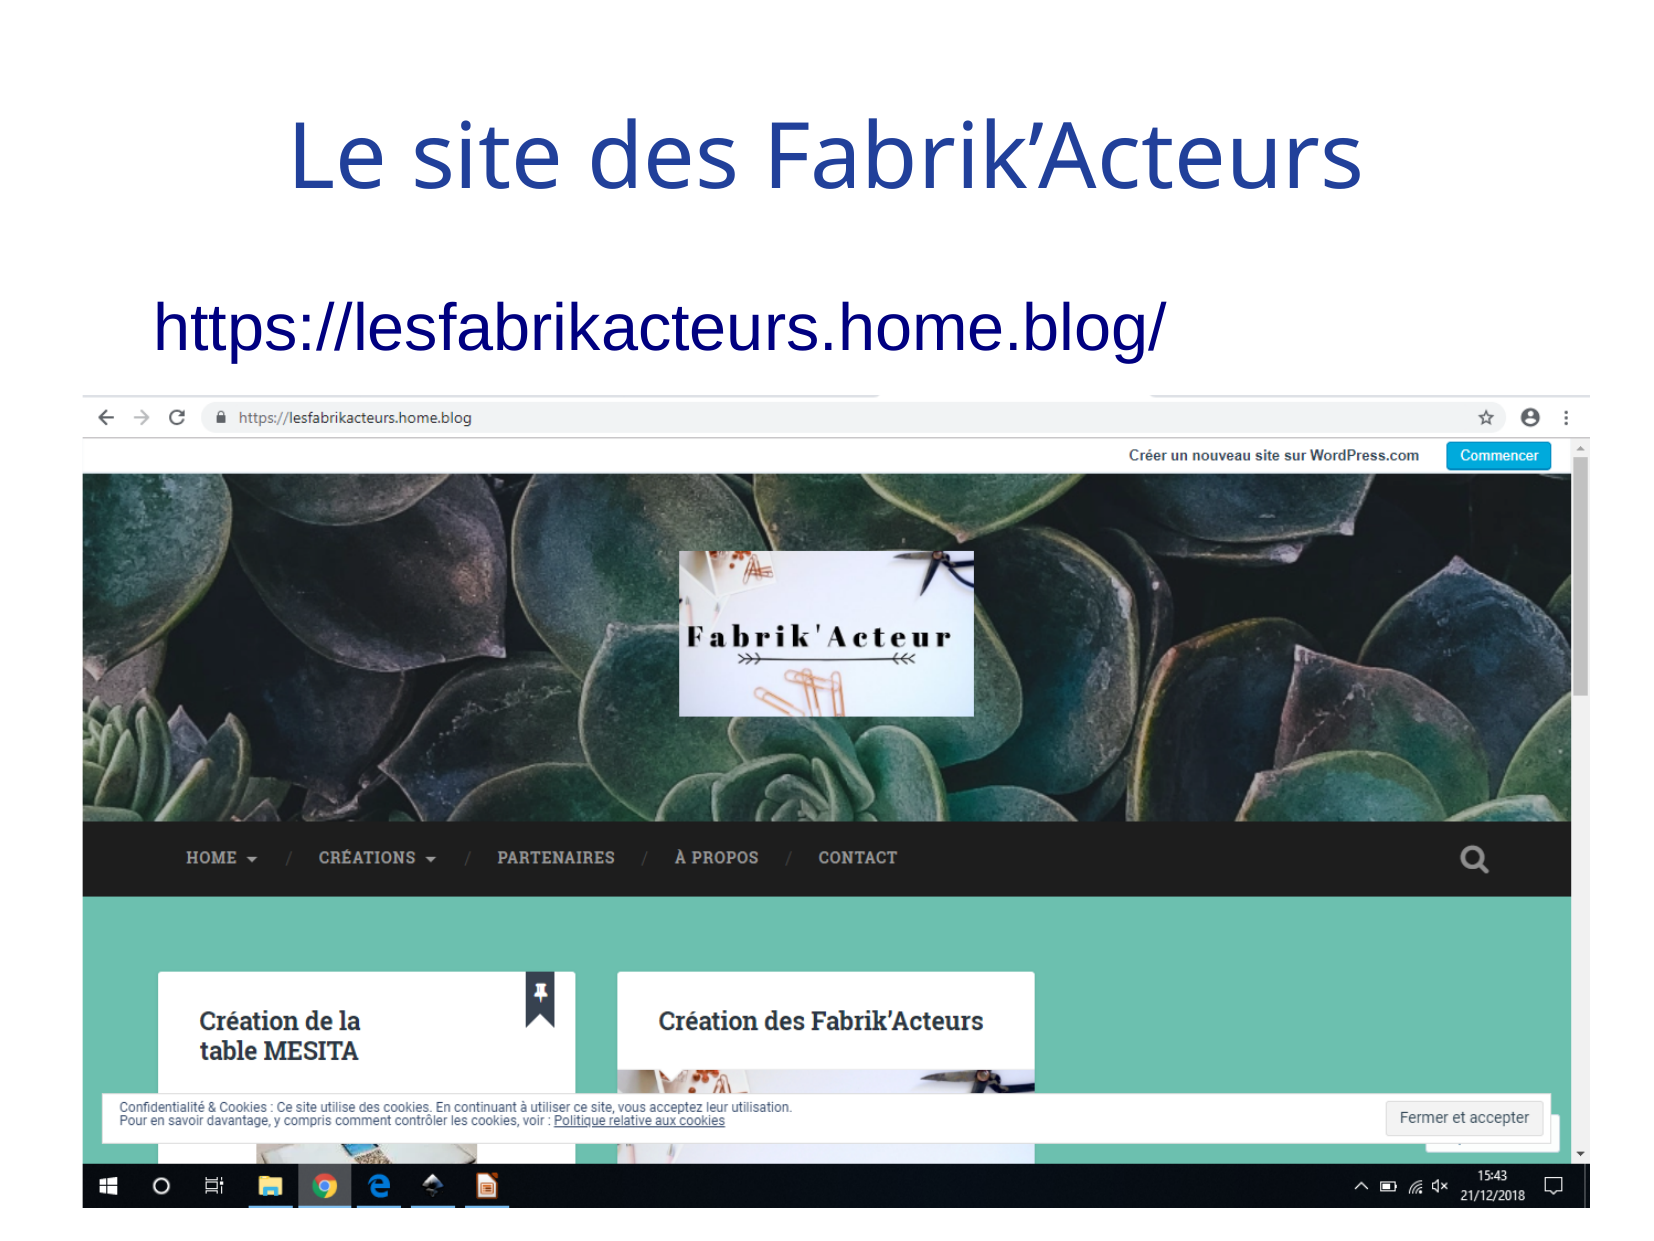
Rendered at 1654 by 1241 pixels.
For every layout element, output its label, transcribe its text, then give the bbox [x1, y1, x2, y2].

picture [82, 395, 1590, 1208]
title Le site des Fabrik’Acteurs [82, 49, 1571, 257]
list https://lesfabrikacteurs.home.blog/ [82, 290, 1571, 395]
